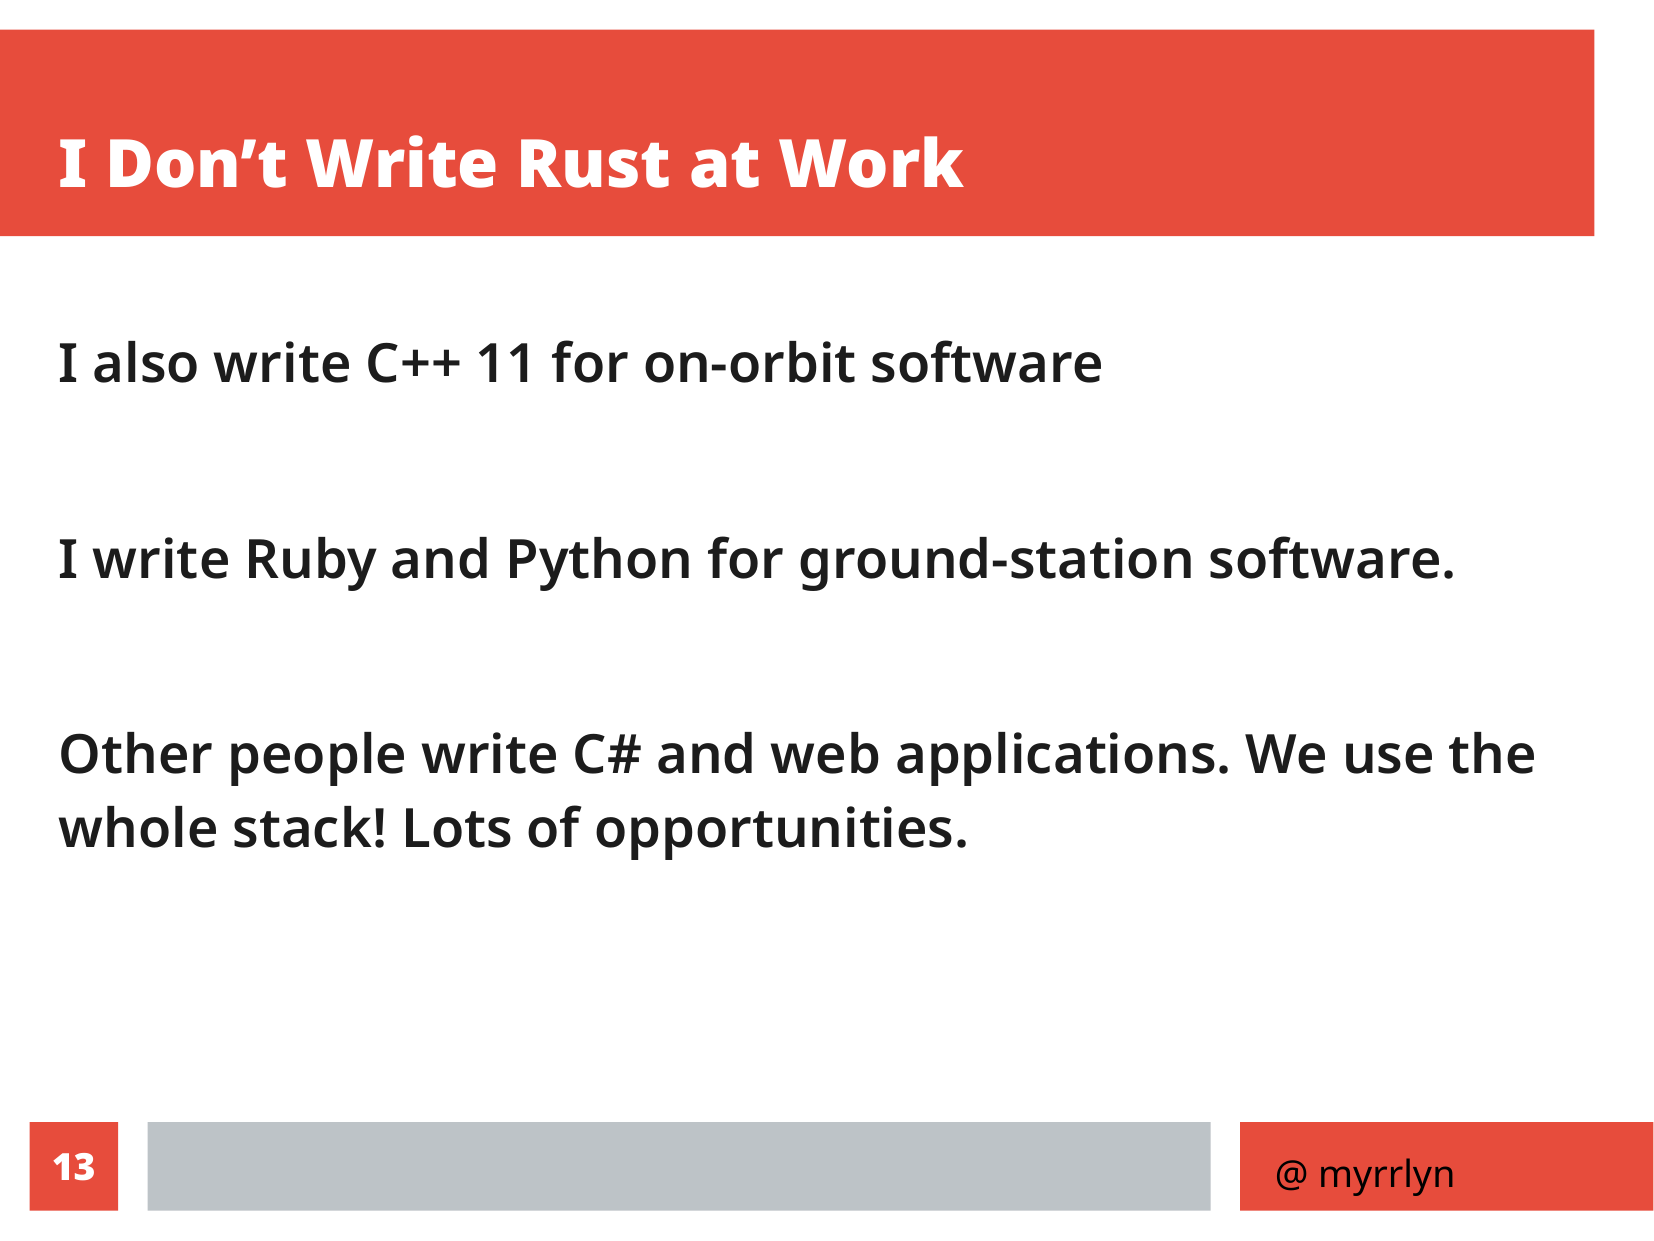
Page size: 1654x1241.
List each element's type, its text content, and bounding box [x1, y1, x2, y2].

text_box @ myrrlyn [1260, 1140, 1636, 1202]
title I Don’t Write Rust at Work [59, 59, 1595, 207]
list I also write C++ 11 for on-orbit software I write Ruby and Python for ground-station software. Other people write C# and web applications. We use the whole stack! Lots of opportunities. [59, 324, 1565, 1093]
